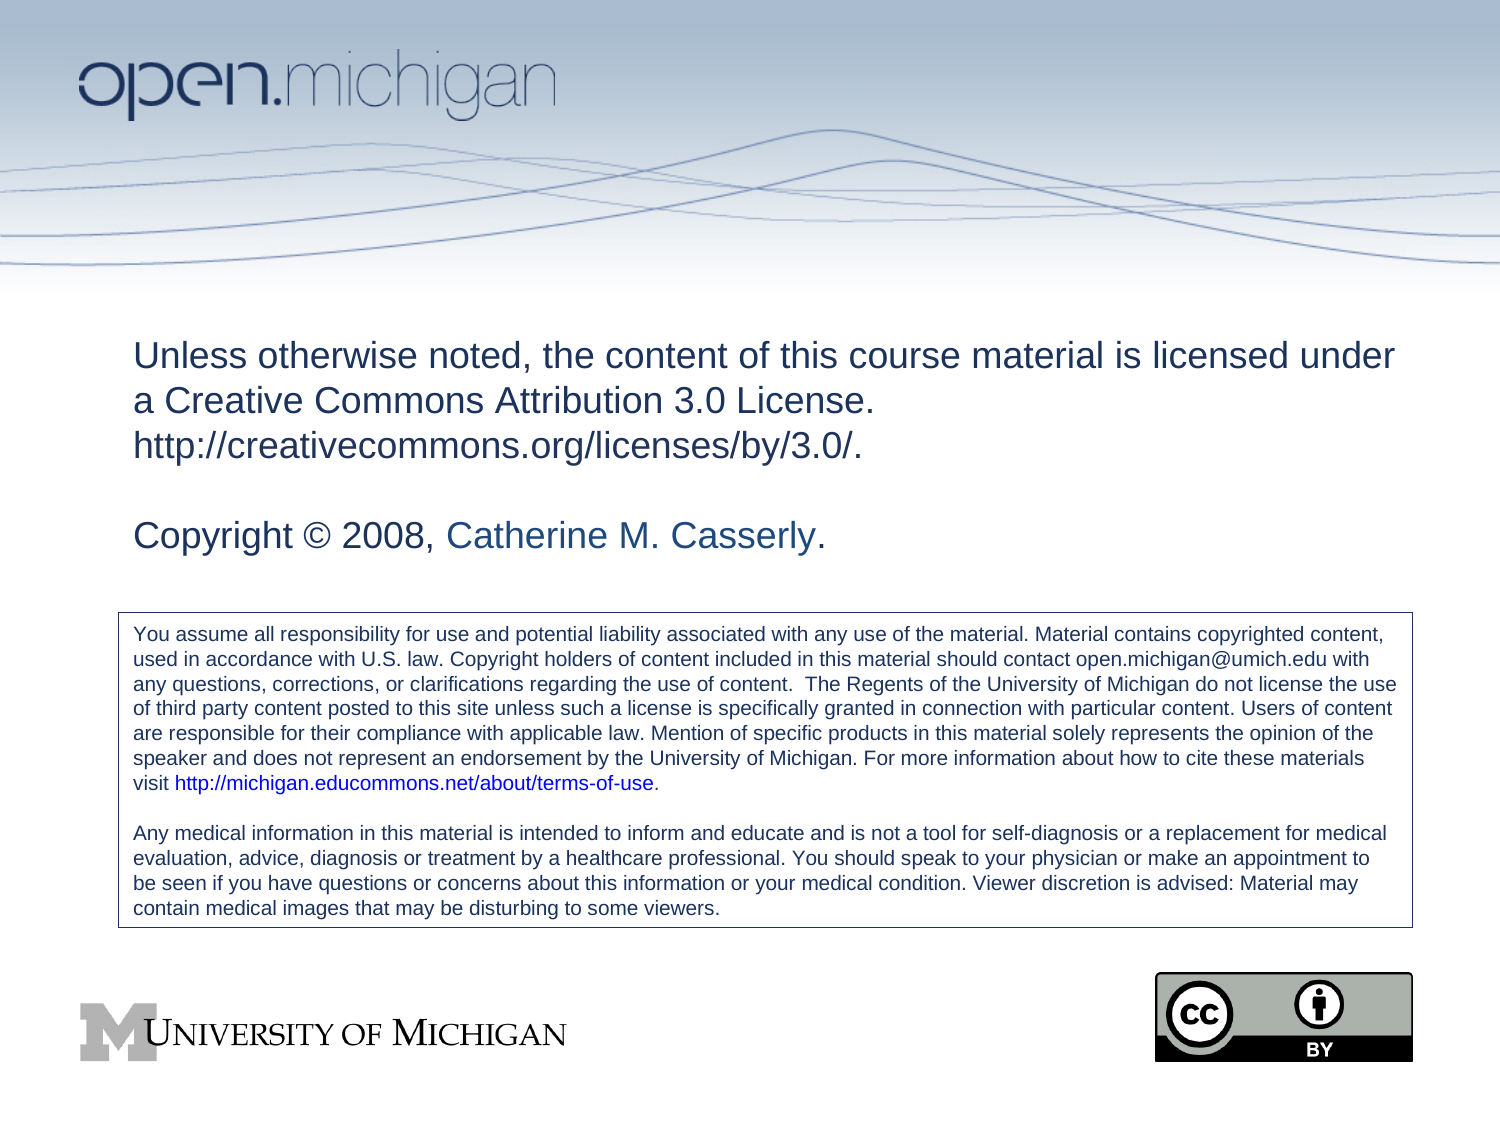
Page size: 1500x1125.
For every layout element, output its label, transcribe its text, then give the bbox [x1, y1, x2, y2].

text_box Unless otherwise noted, the content of this course material is licensed under a Creative Commons Attribution 3.0 License. http://creativecommons.org/licenses/by/3.0/. Copyright © 2008, Catherine M. Casserly. [118, 323, 1413, 565]
picture [79, 1002, 567, 1062]
picture [1155, 972, 1413, 1062]
text_box You assume all responsibility for use and potential liability associated with any use of the material. Material contains copyrighted content, used in accordance with U.S. law. Copyright holders of content included in this material should contact open.michigan@umich.edu with any questions, corrections, or clarifications regarding the use of content. The Regents of the University of Michigan do not license the use of third party content posted to this site unless such a license is specifically granted in connection with particular content. Users of content are responsible for their compliance with applicable law. Mention of specific products in this material solely represents the opinion of the speaker and does not represent an endorsement by the University of Michigan. For more information about how to cite these materials visit http://michigan.educommons.net/about/terms-of-use. Any medical information in this material is intended to inform and educate and is not a tool for self-diagnosis or a replacement for medical evaluation, advice, diagnosis or treatment by a healthcare professional. You should speak to your physician or make an appointment to be seen if you have questions or concerns about this information or your medical condition. Viewer discretion is advised: Material may contain medical images that may be disturbing to some viewers. [118, 612, 1413, 928]
picture [0, 0, 1500, 293]
